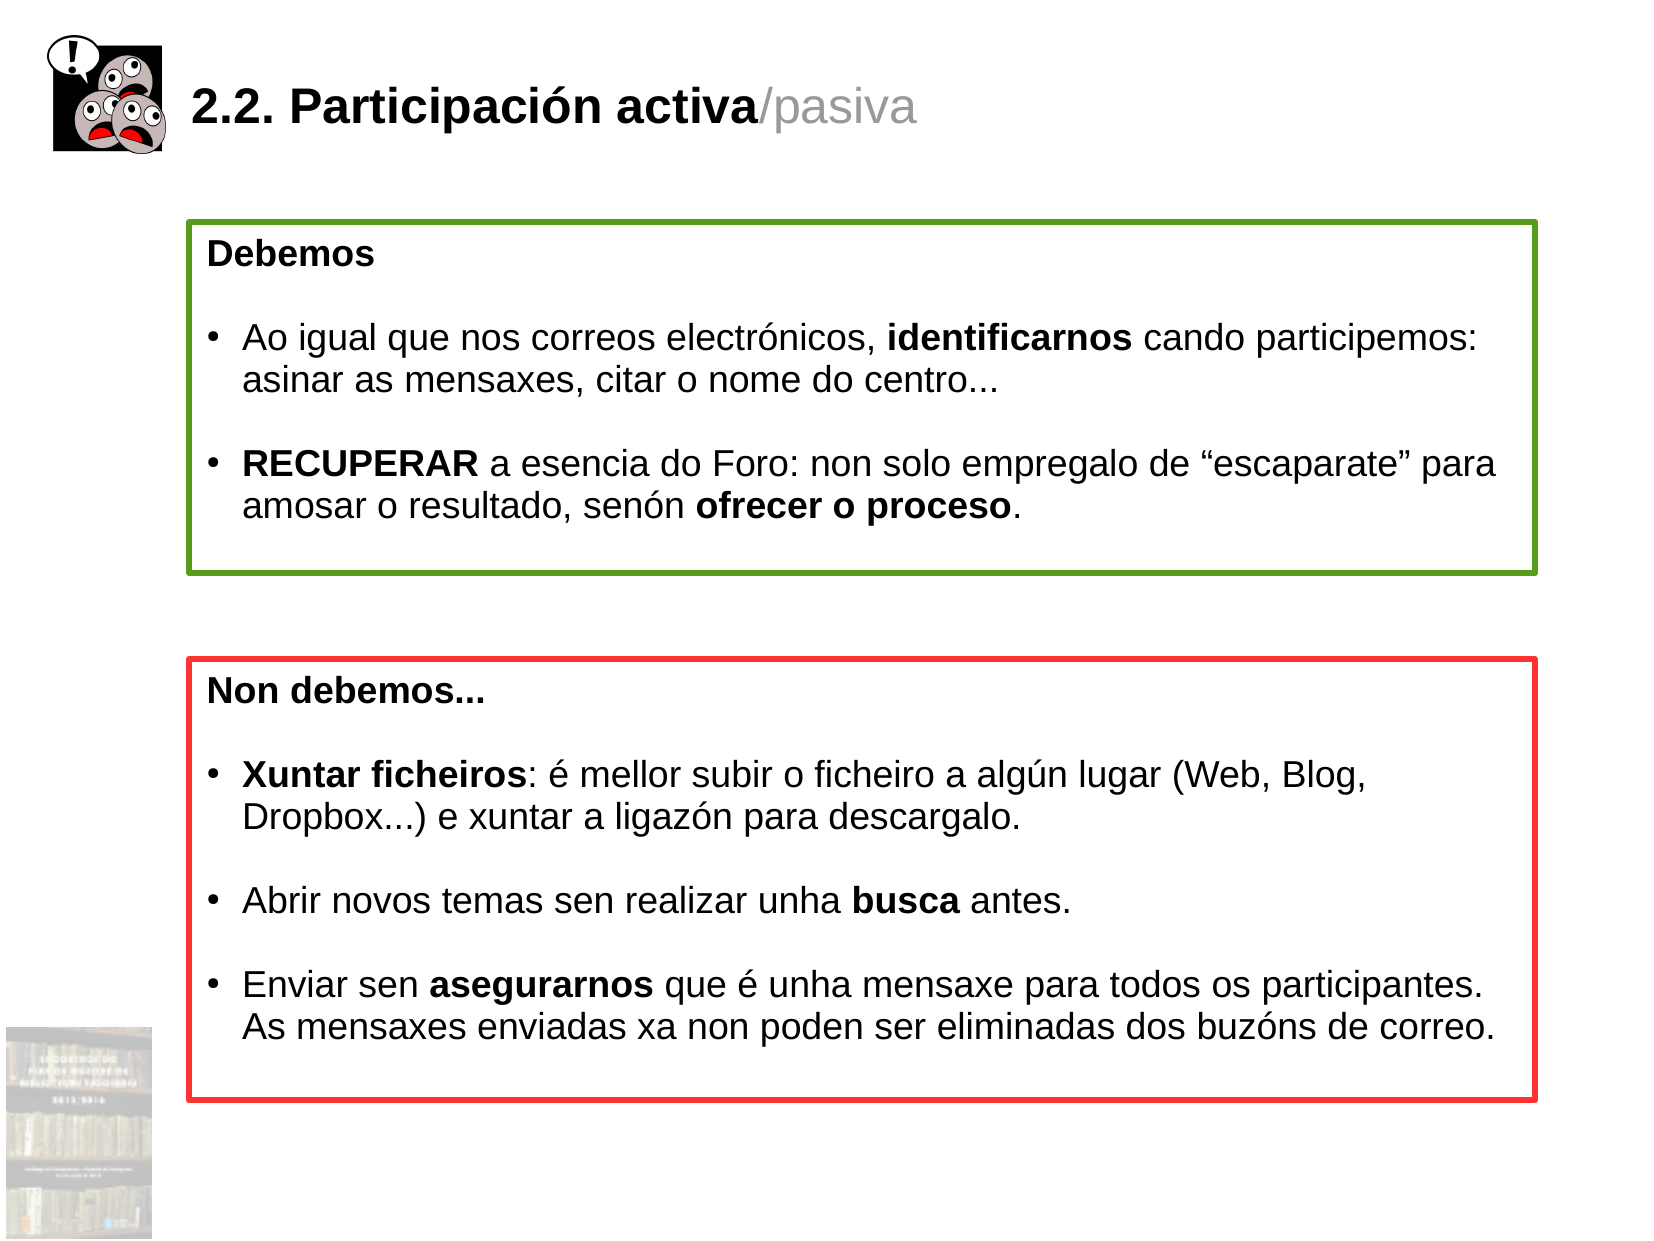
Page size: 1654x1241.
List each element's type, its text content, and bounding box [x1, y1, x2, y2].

text_box Debemos Ao igual que nos correos electrónicos, identificarnos cando participemos: asinar as mensaxes, citar o nome do centro... RECUPERAR a esencia do Foro: non solo empregalo de “escaparate” para amosar o resultado, senón ofrecer o proceso. [188, 222, 1536, 573]
text_box Non debemos... Xuntar ficheiros: é mellor subir o ficheiro a algún lugar (Web, Blog, Dropbox...) e xuntar a ligazón para descargalo. Abrir novos temas sen realizar unha busca antes. Enviar sen asegurarnos que é unha mensaxe para todos os participantes. As mensaxes enviadas xa non poden ser eliminadas dos buzóns de correo. [188, 659, 1536, 1101]
picture [47, 35, 166, 154]
picture [6, 1027, 152, 1239]
text_box 2.2. Participación activa/pasiva [177, 70, 1619, 198]
